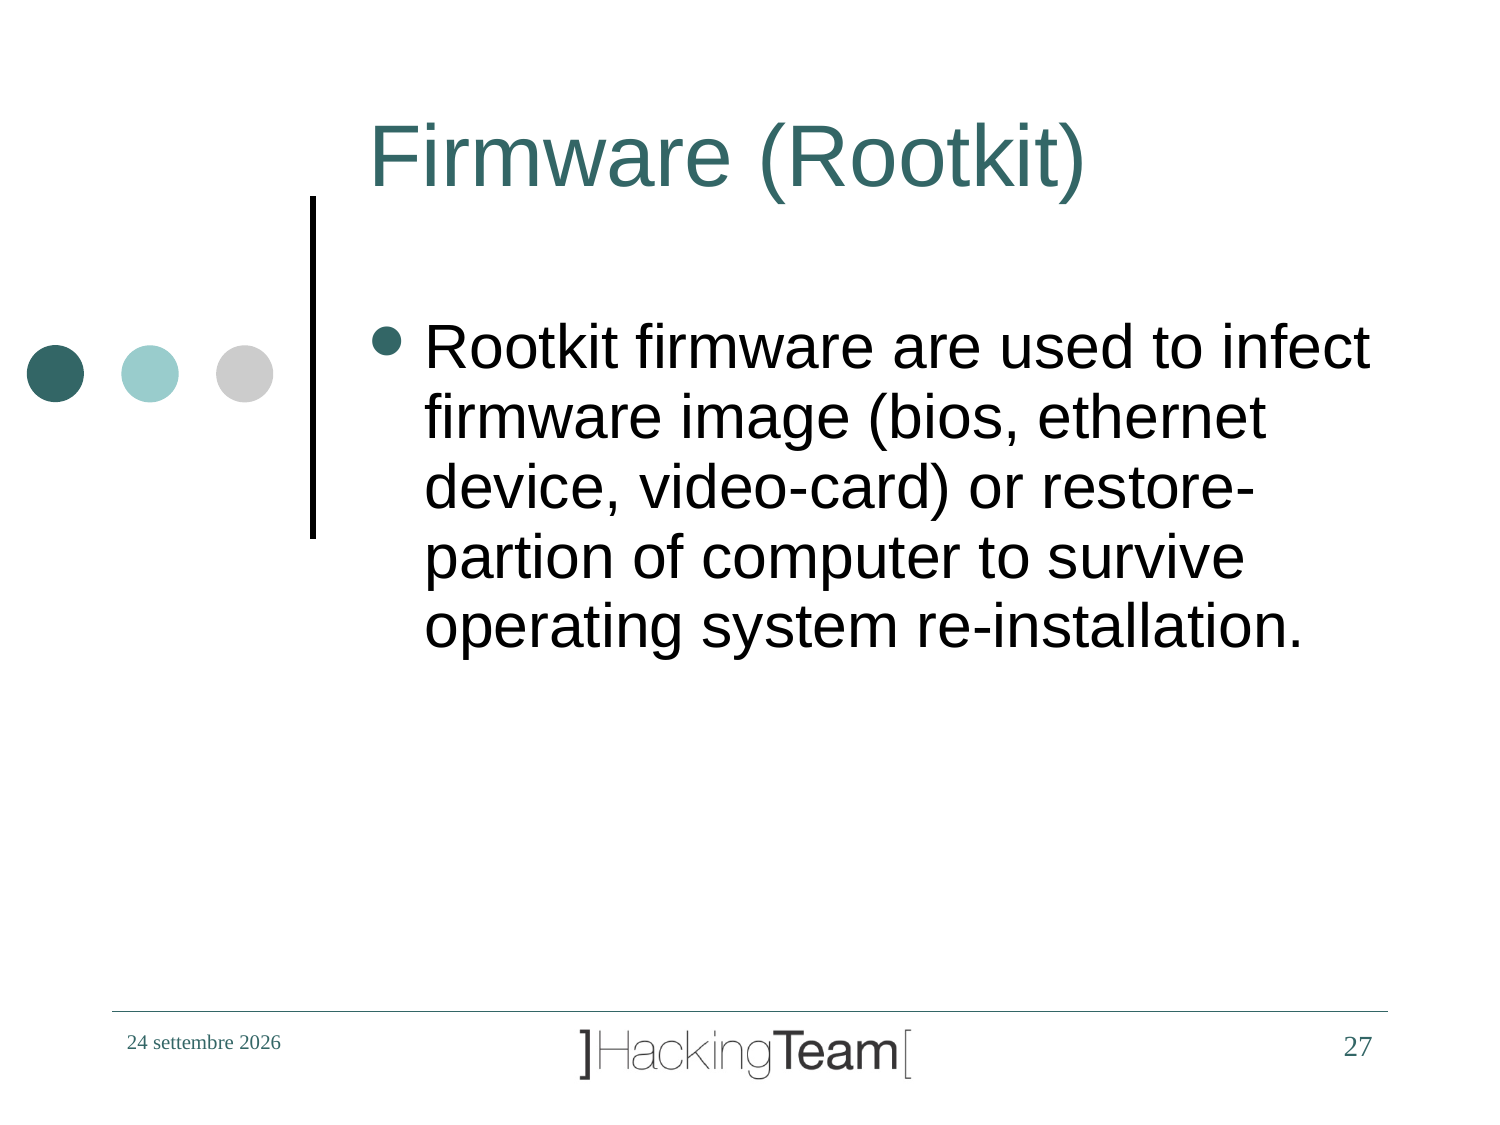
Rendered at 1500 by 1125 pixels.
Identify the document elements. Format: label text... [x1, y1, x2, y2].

picture [574, 1041, 916, 1084]
title Firmware (Rootkit) [249, 38, 1401, 275]
list Rootkit firmware are used to infect firmware image (bios, ethernet device, video-card) or restore-partion of computer to survive operating system re-installation. [249, 312, 1401, 1041]
